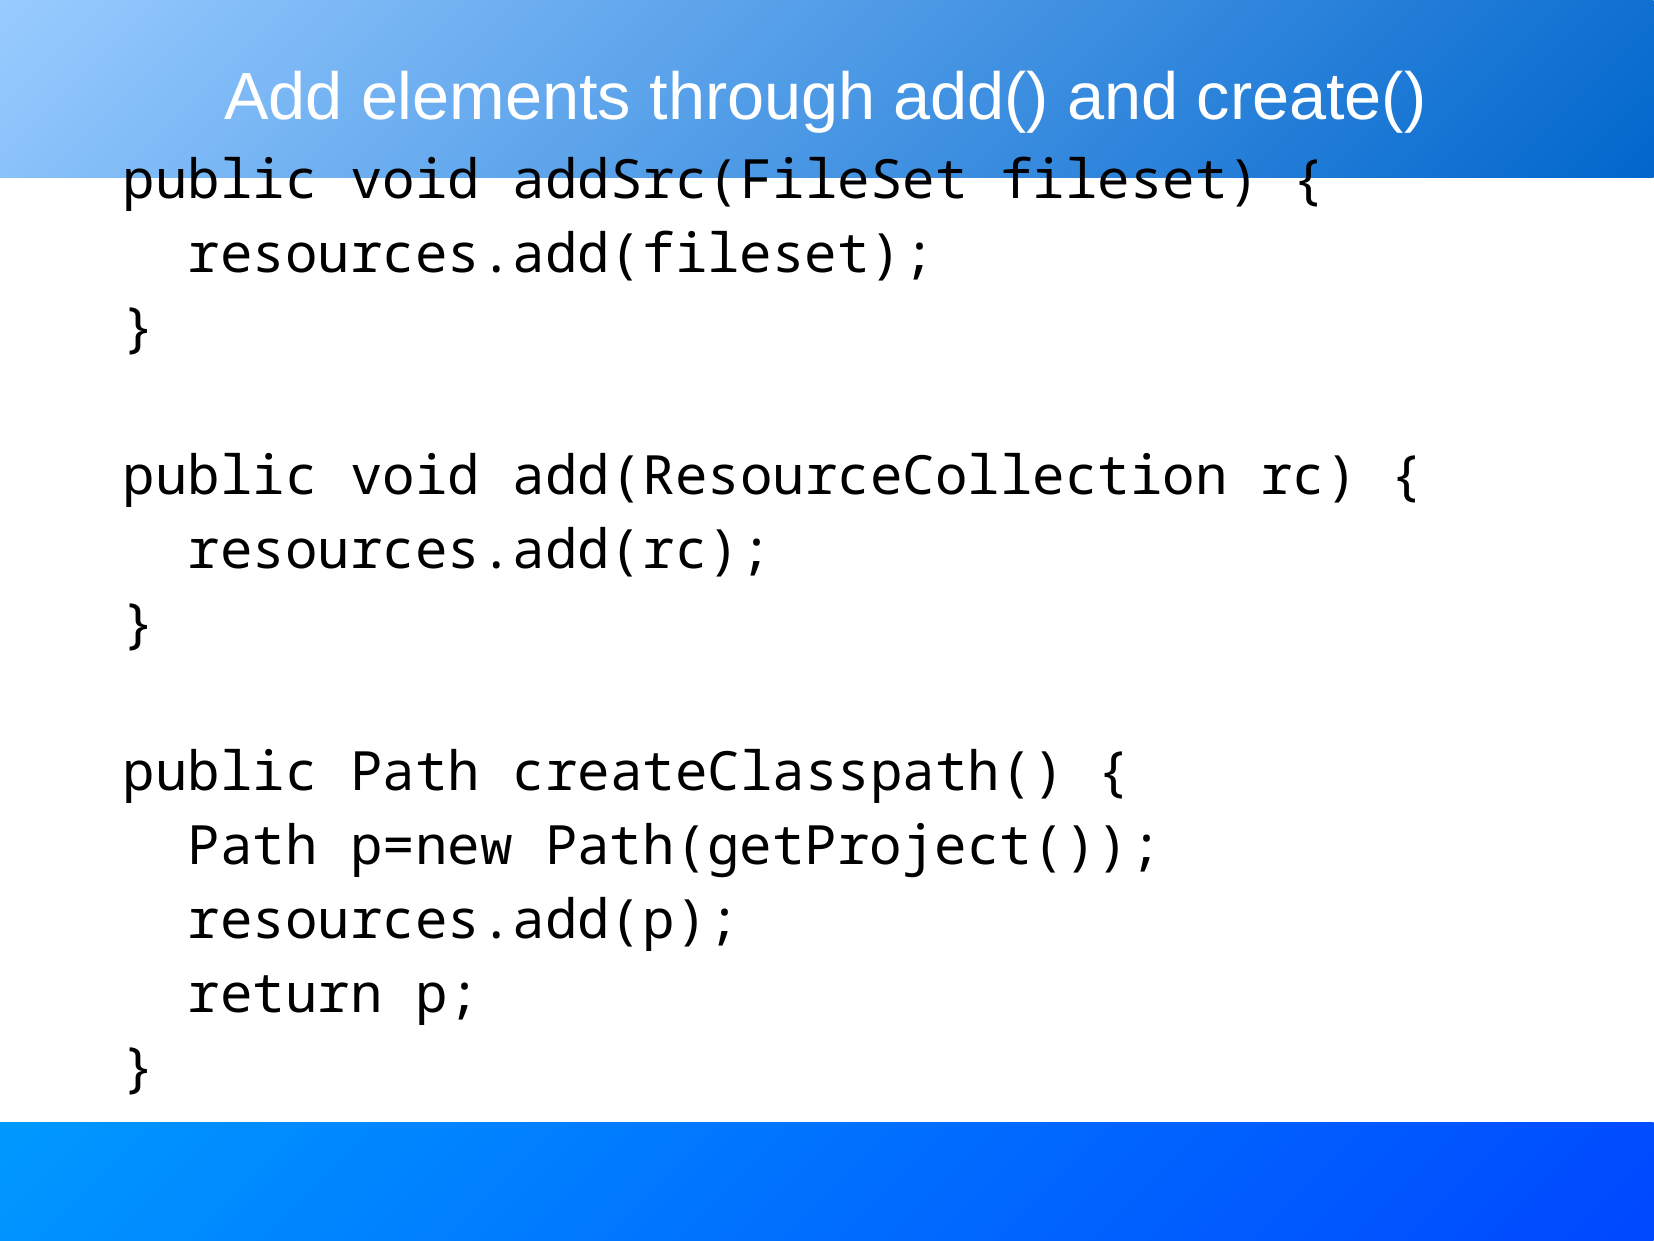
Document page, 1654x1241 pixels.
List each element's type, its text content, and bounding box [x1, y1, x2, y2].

title Add elements through add() and create() [162, 59, 1489, 148]
text_box public void addSrc(FileSet fileset) { resources.add(fileset); } public void add(ResourceCollection rc) { resources.add(rc); } public Path createClasspath() { Path p=new Path(getProject()); resources.add(p); return p; } [108, 261, 1493, 982]
